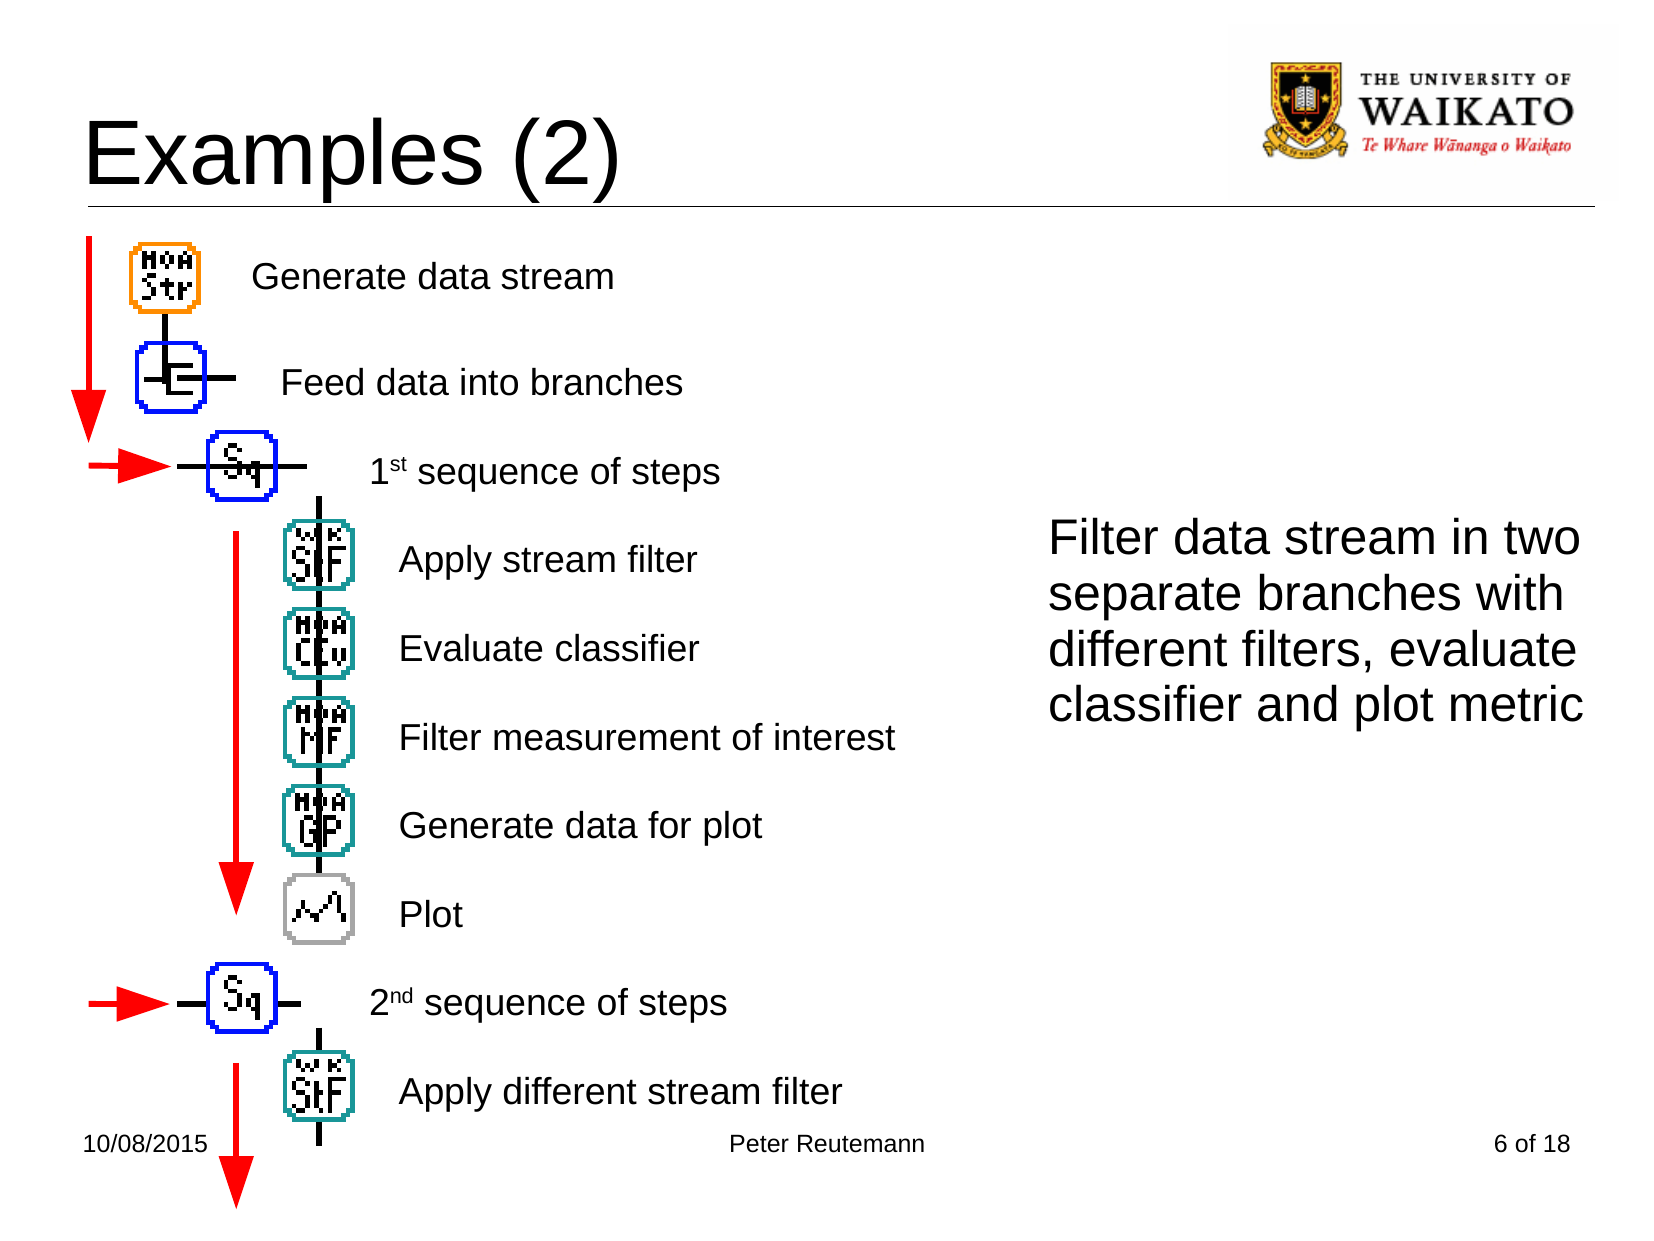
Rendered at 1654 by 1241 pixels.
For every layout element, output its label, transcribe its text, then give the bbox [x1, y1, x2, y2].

text_box Filter data stream in two separate branches with different filters, evaluate classifier and plot metric [1033, 501, 1625, 768]
text_box Apply different stream filter [383, 1062, 916, 1123]
text_box Generate data stream [236, 248, 680, 308]
picture [206, 430, 278, 502]
text_box 2nd sequence of steps [354, 974, 798, 1033]
picture [129, 242, 201, 314]
text_box Generate data for plot [383, 797, 916, 855]
text_box Plot [383, 885, 827, 943]
picture [283, 1050, 355, 1123]
title Examples (2) [82, 49, 1571, 257]
picture [135, 341, 207, 414]
text_box Evaluate classifier [383, 620, 827, 677]
picture [1228, 24, 1619, 201]
text_box 1st sequence of steps [354, 442, 827, 502]
picture [283, 607, 355, 680]
text_box Apply stream filter [383, 531, 857, 589]
text_box Feed data into branches [265, 354, 798, 412]
picture [282, 784, 355, 857]
picture [283, 519, 355, 591]
picture [206, 962, 278, 1034]
text_box Filter measurement of interest [383, 708, 945, 768]
picture [283, 696, 355, 768]
picture [283, 873, 355, 945]
